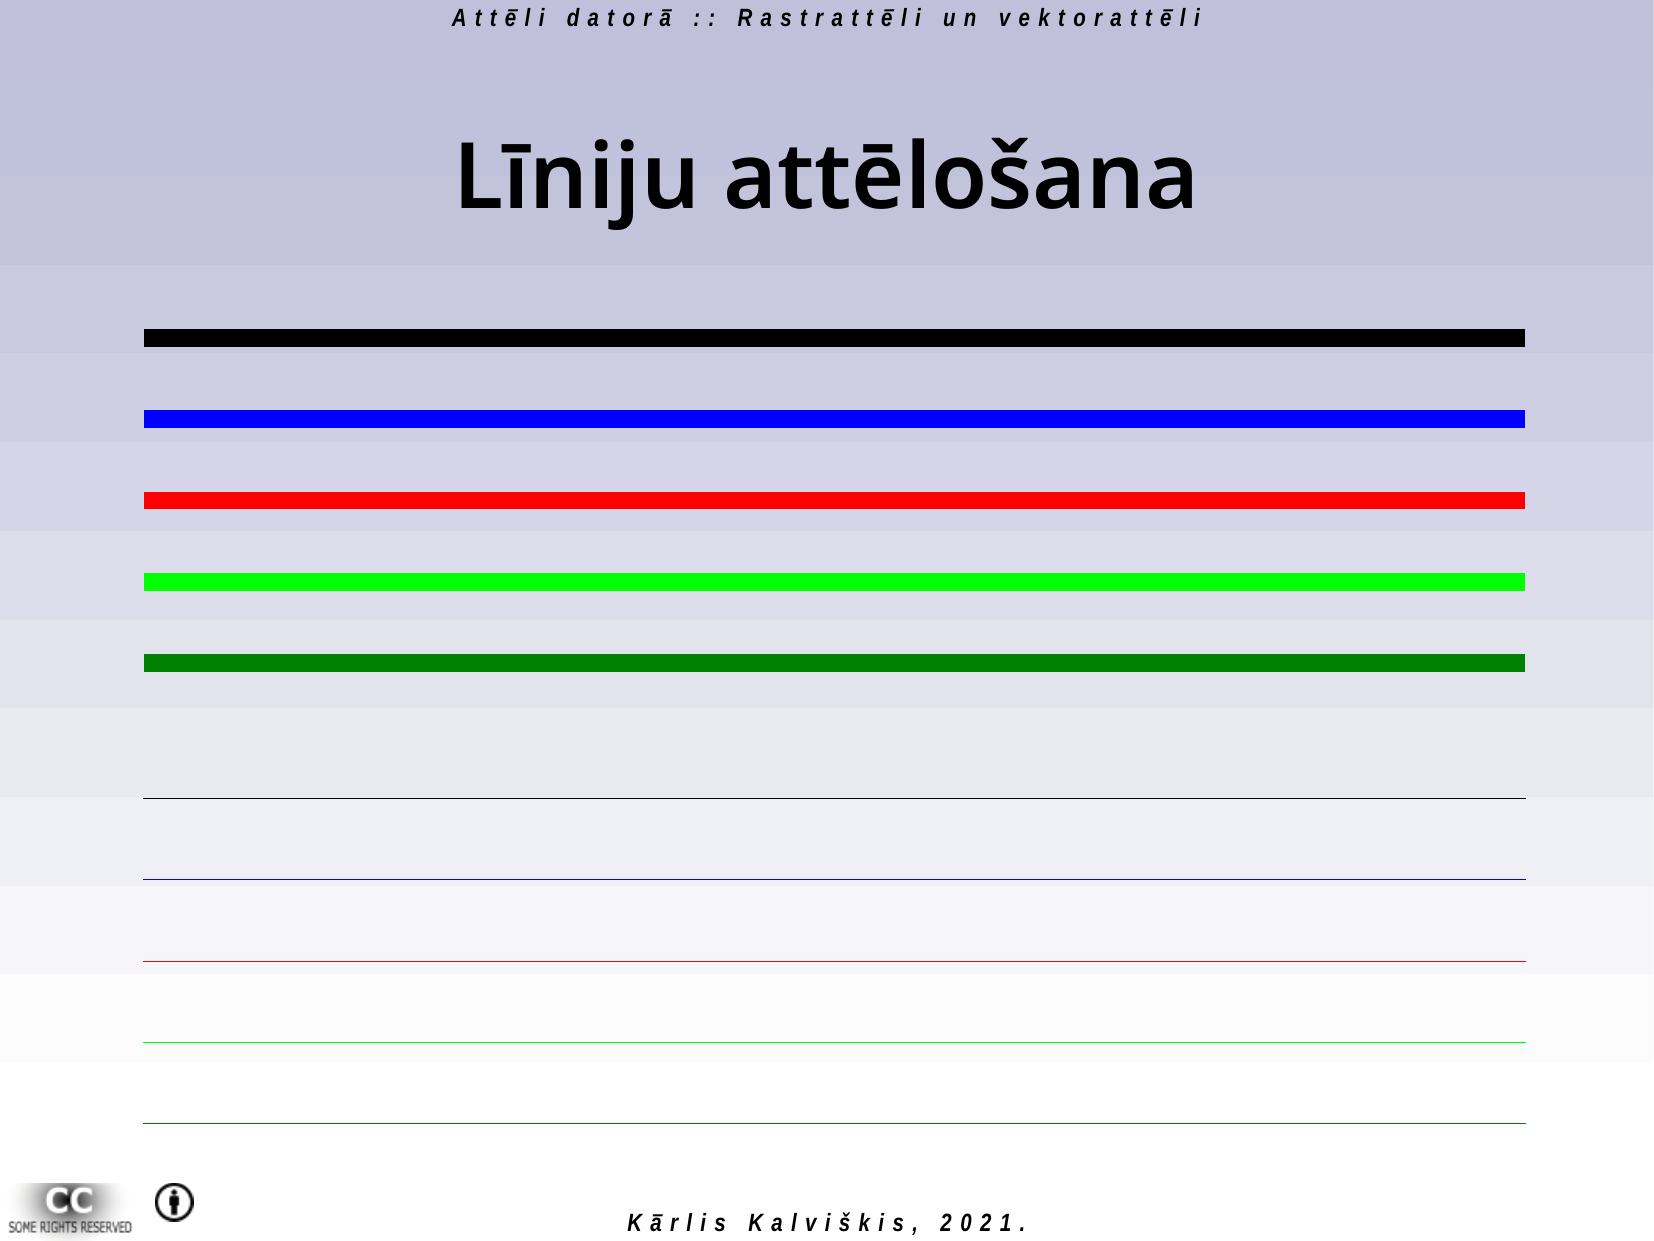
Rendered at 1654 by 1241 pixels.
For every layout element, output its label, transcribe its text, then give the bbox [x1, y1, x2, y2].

picture [0, 0, 1654, 1241]
title Līniju attēlošana [29, 49, 1625, 296]
